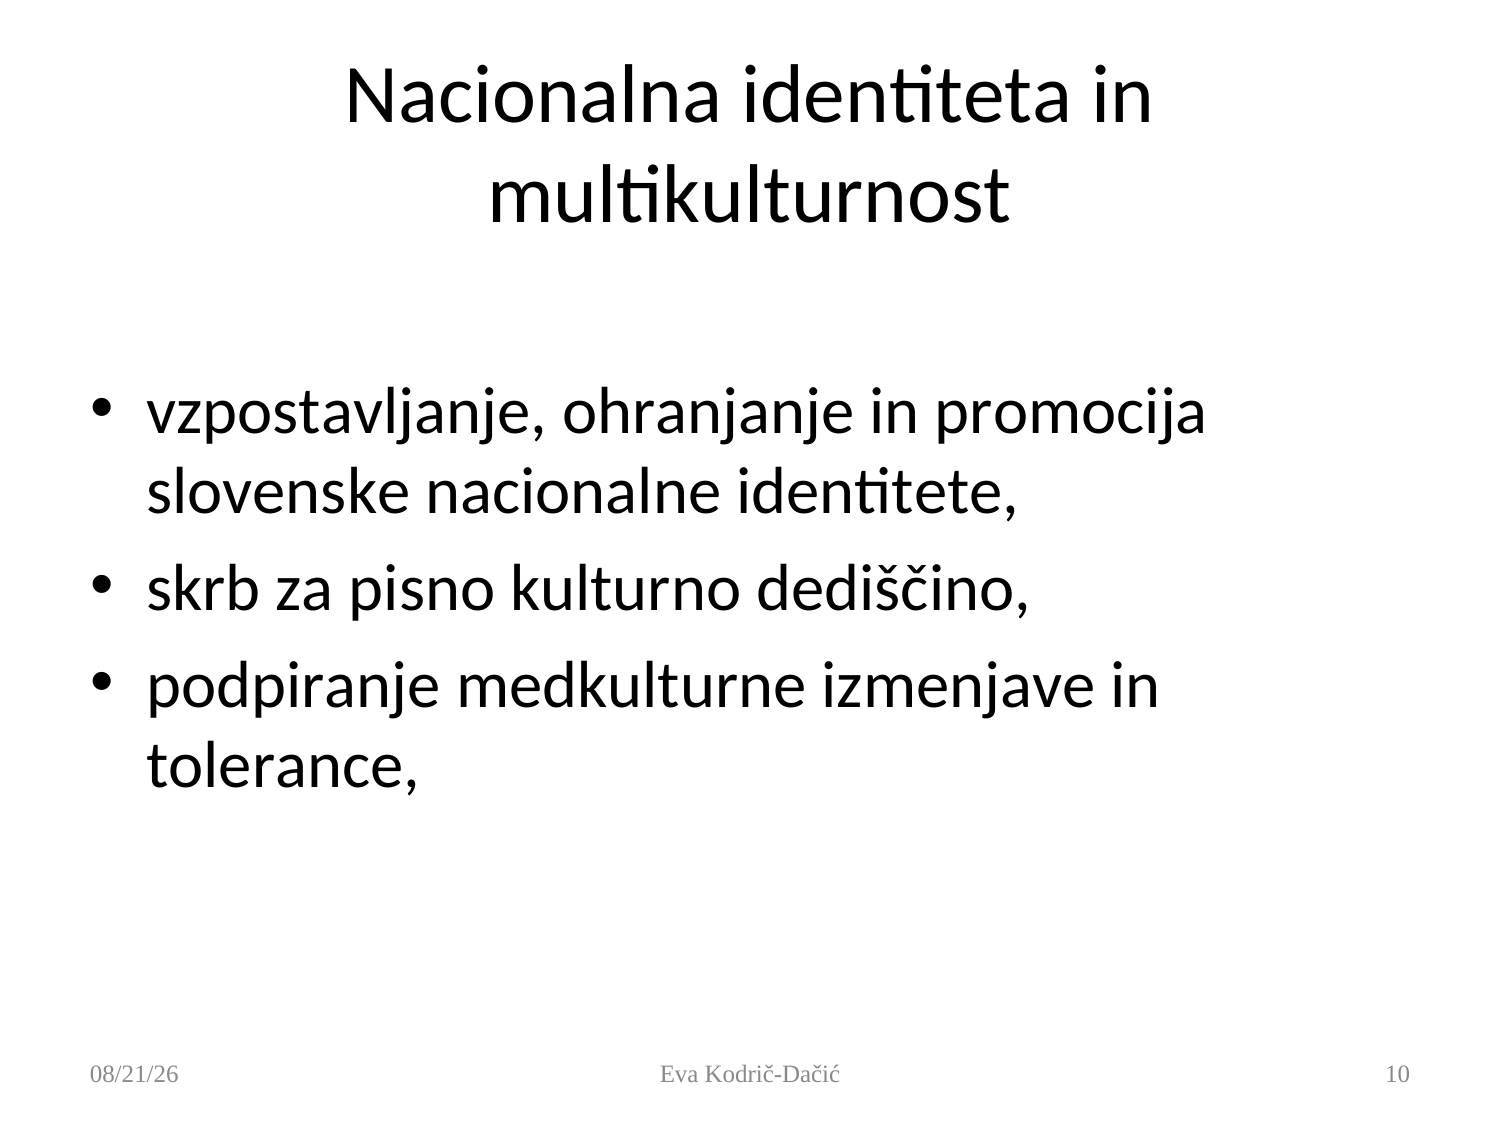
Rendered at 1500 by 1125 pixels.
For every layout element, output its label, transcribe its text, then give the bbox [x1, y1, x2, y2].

title Nacionalna identiteta in multikulturnost [75, 31, 1426, 247]
text_box 11/05/14 [74, 1042, 426, 1103]
text_box <number> [1074, 1042, 1426, 1103]
text_box Eva Kodrič-Dačić [512, 1042, 988, 1103]
list vzpostavljanje, ohranjanje in promocija slovenske nacionalne identitete, skrb za pisno kulturno dediščino, podpiranje medkulturne izmenjave in tolerance, [75, 262, 1426, 1006]
